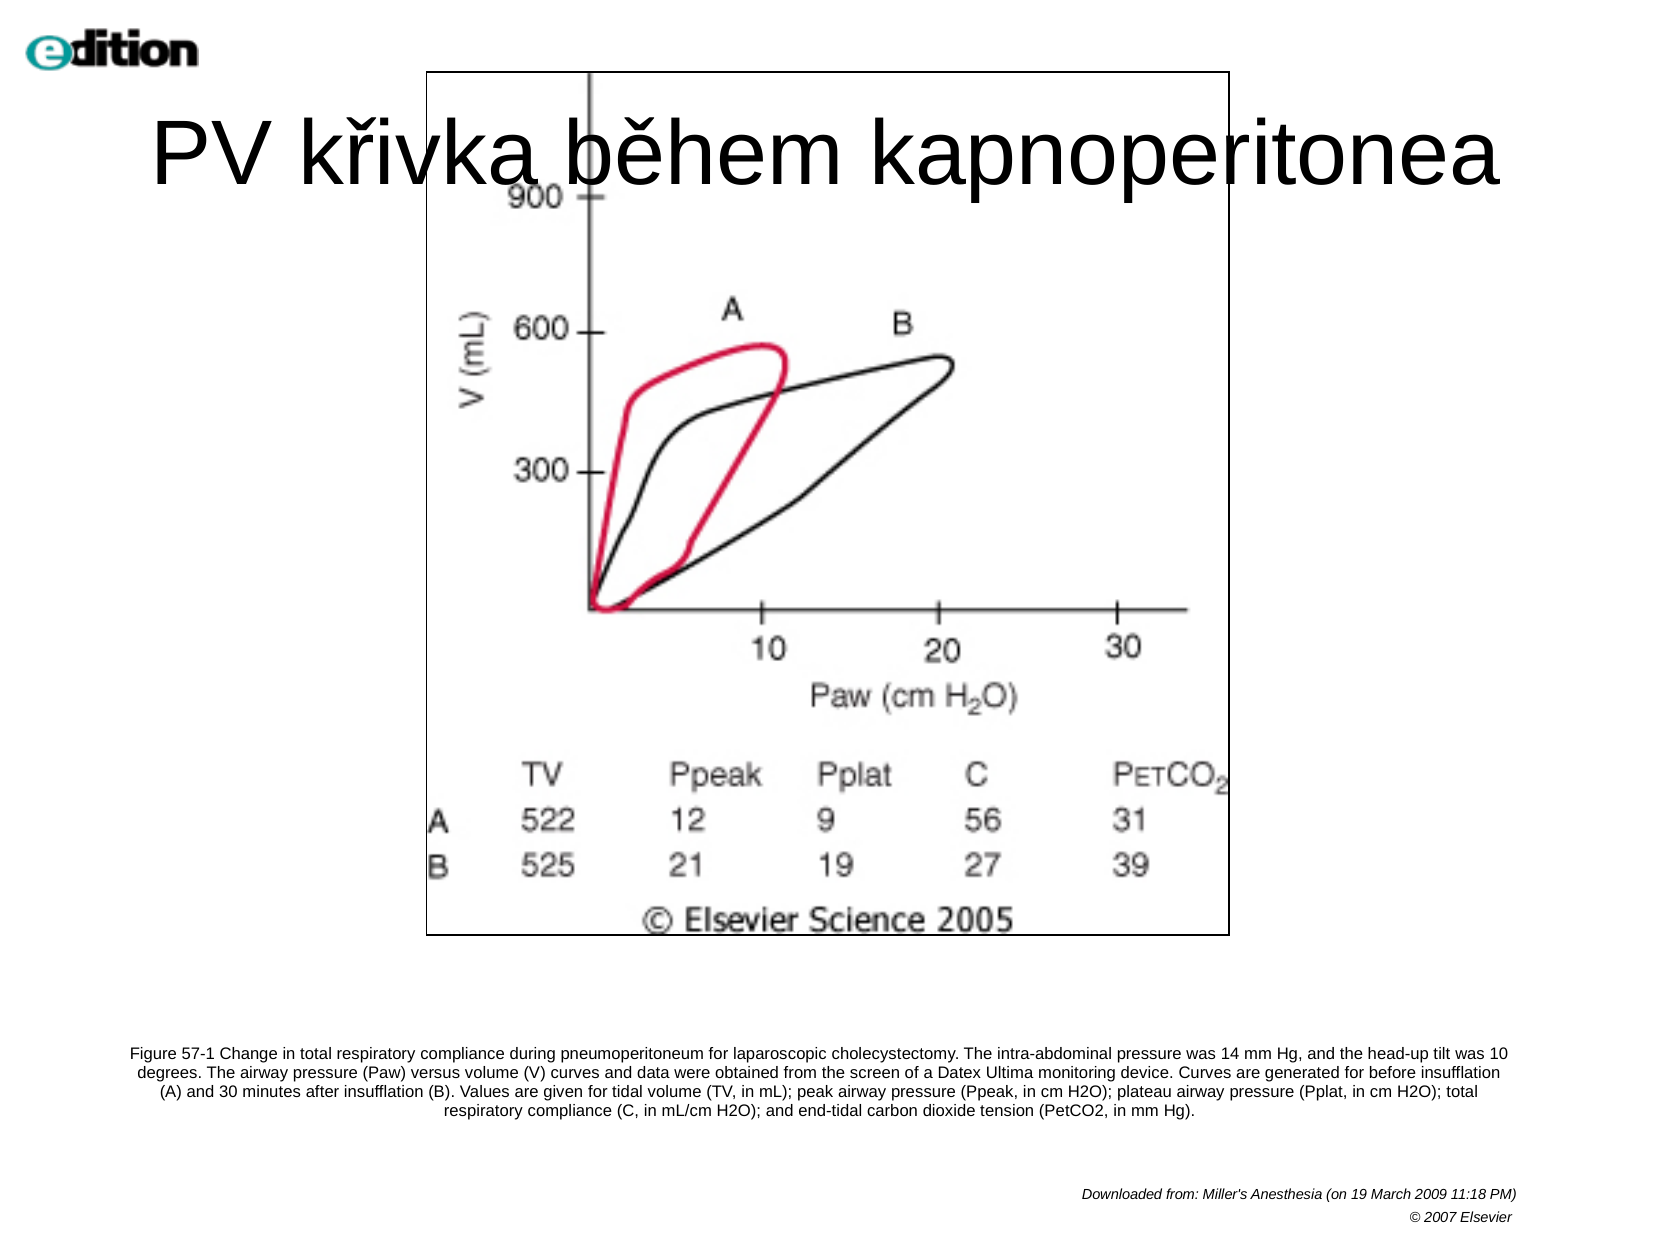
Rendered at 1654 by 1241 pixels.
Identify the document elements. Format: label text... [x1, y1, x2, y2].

text_box © 2007 Elsevier [723, 1201, 1531, 1234]
picture [19, 20, 199, 78]
text_box Downloaded from: Miller's Anesthesia (on 19 March 2009 11:18 PM) [724, 1178, 1532, 1211]
picture [427, 250, 1229, 935]
text_box Figure 57-1 Change in total respiratory compliance during pneumoperitoneum for laparoscopic cholecystectomy. The intra-abdominal pressure was 14 mm Hg, and the head-up tilt was 10 degrees. The airway pressure (Paw) versus volume (V) curves and data were obtained from the screen of a Datex Ultima monitoring device. Curves are generated for before insufflation (A) and 30 minutes after insufflation (B). Values are given for tidal volume (TV, in mL); peak airway pressure (Ppeak, in cm H2O); plateau airway pressure (Pplat, in cm H2O); total respiratory compliance (C, in mL/cm H2O); and end-tidal carbon dioxide tension (PetCO2, in mm Hg). [110, 1036, 1530, 1128]
title PV křivka během kapnoperitonea [82, 56, 1571, 250]
